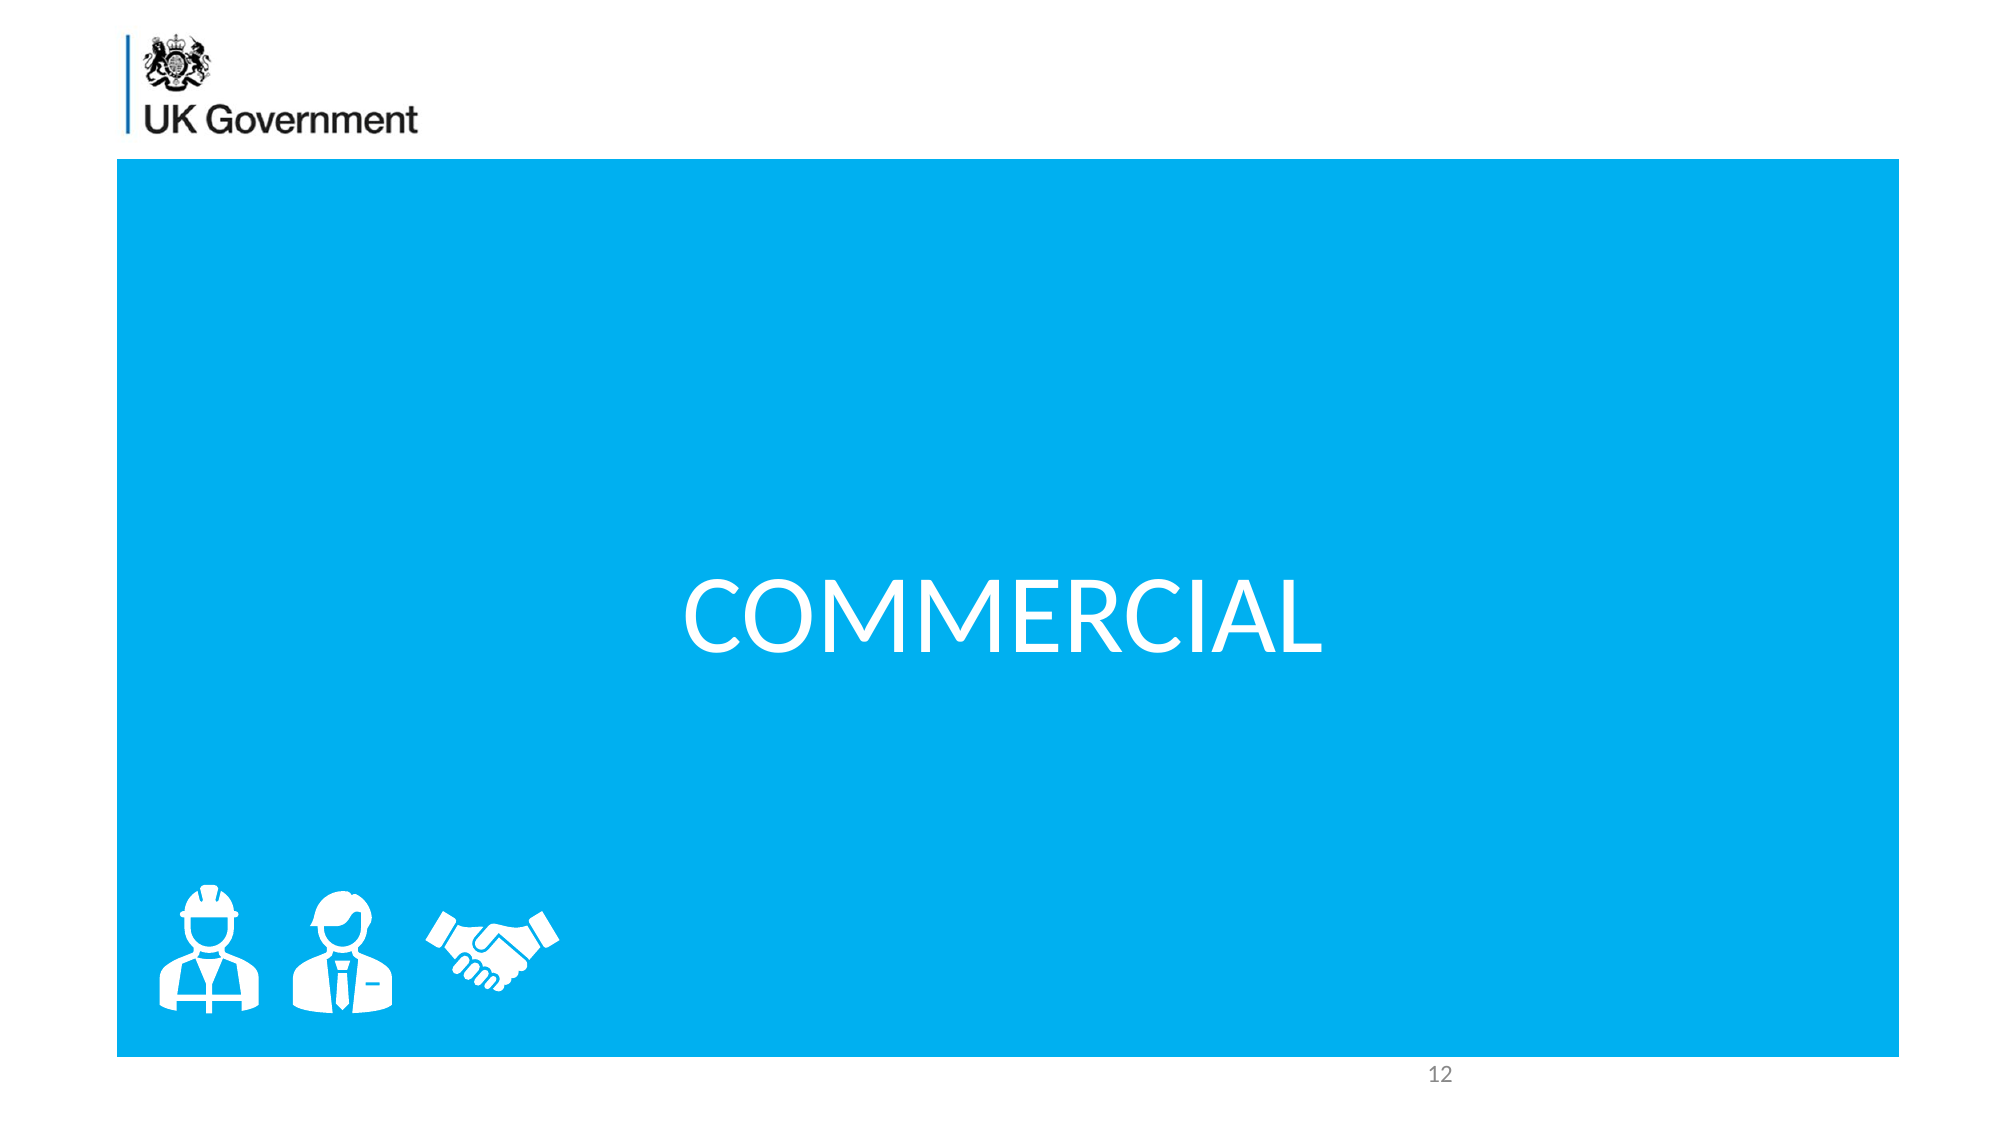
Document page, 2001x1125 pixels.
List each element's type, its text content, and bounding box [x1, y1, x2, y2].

picture [160, 885, 258, 1013]
picture [475, 971, 488, 985]
picture [453, 957, 469, 973]
picture [464, 964, 479, 979]
picture [293, 892, 391, 1012]
picture [336, 961, 349, 969]
text_box 12 [1412, 1057, 1863, 1103]
picture [427, 912, 455, 947]
picture [530, 912, 558, 947]
picture [112, 0, 456, 143]
picture [485, 977, 495, 988]
picture [476, 924, 539, 958]
picture [446, 926, 527, 991]
text_box COMMERCIAL [117, 159, 1899, 1057]
picture [336, 974, 348, 1009]
